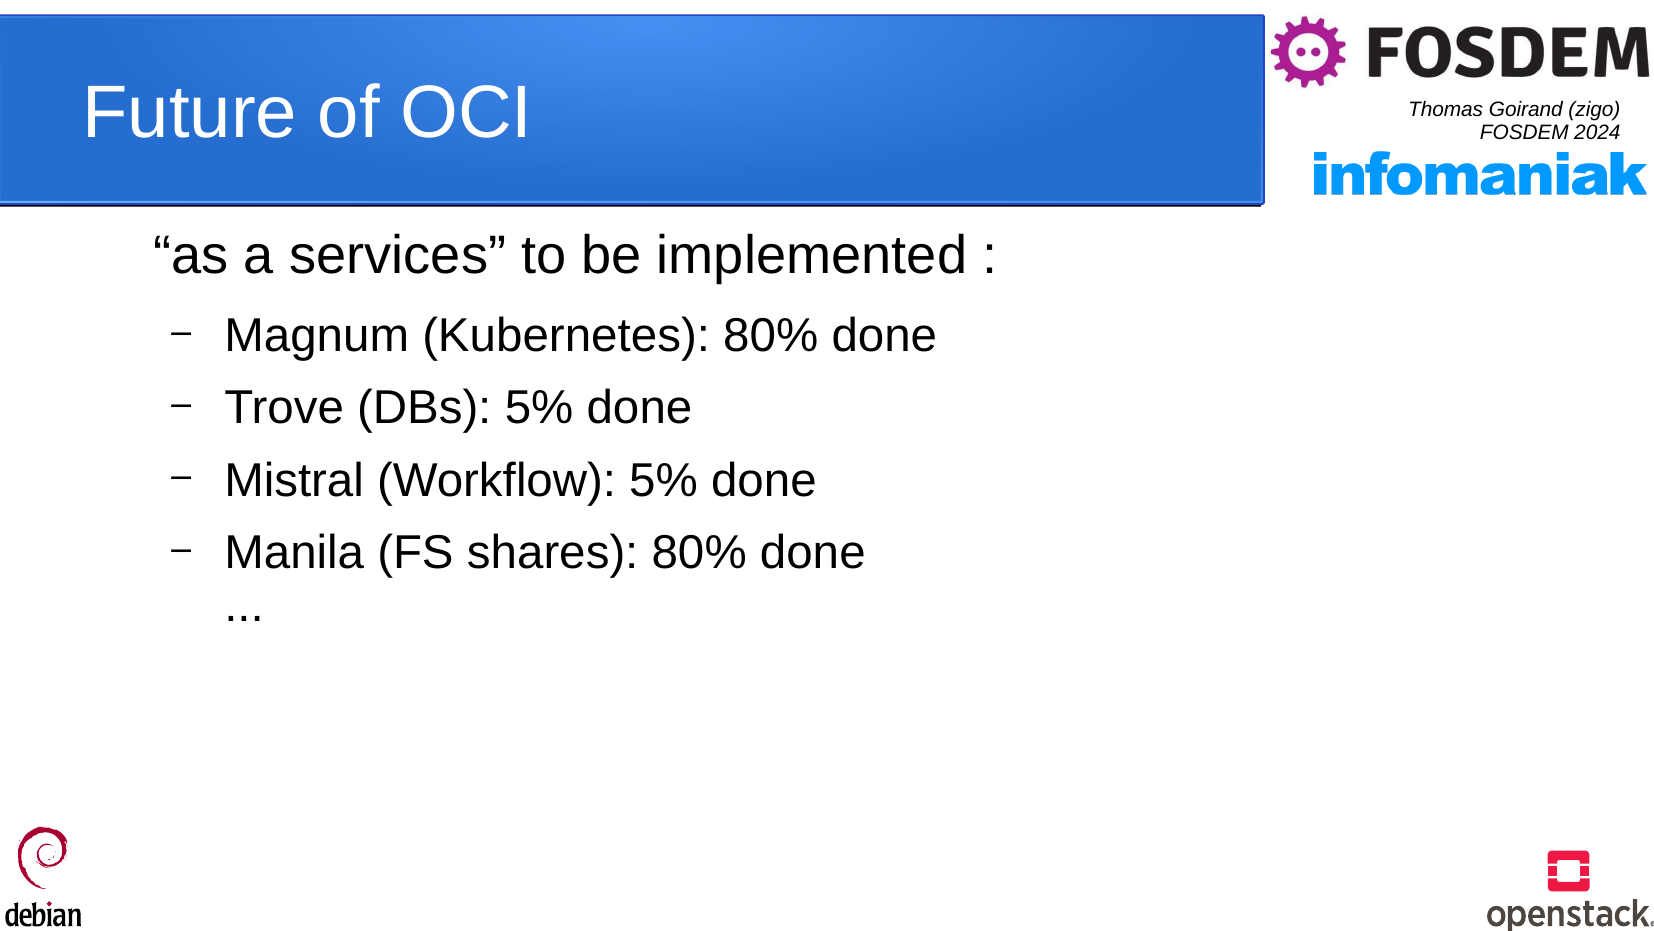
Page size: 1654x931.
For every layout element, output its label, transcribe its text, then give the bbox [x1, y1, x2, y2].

picture [1314, 151, 1647, 195]
title Future of OCI [82, 35, 1235, 189]
picture [1269, 14, 1651, 90]
list “as a services” to be implemented : Magnum (Kubernetes): 80% done Trove (DBs): 5% done Mistral (Workflow): 5% done Manila (FS shares): 80% done ... [82, 224, 1571, 764]
